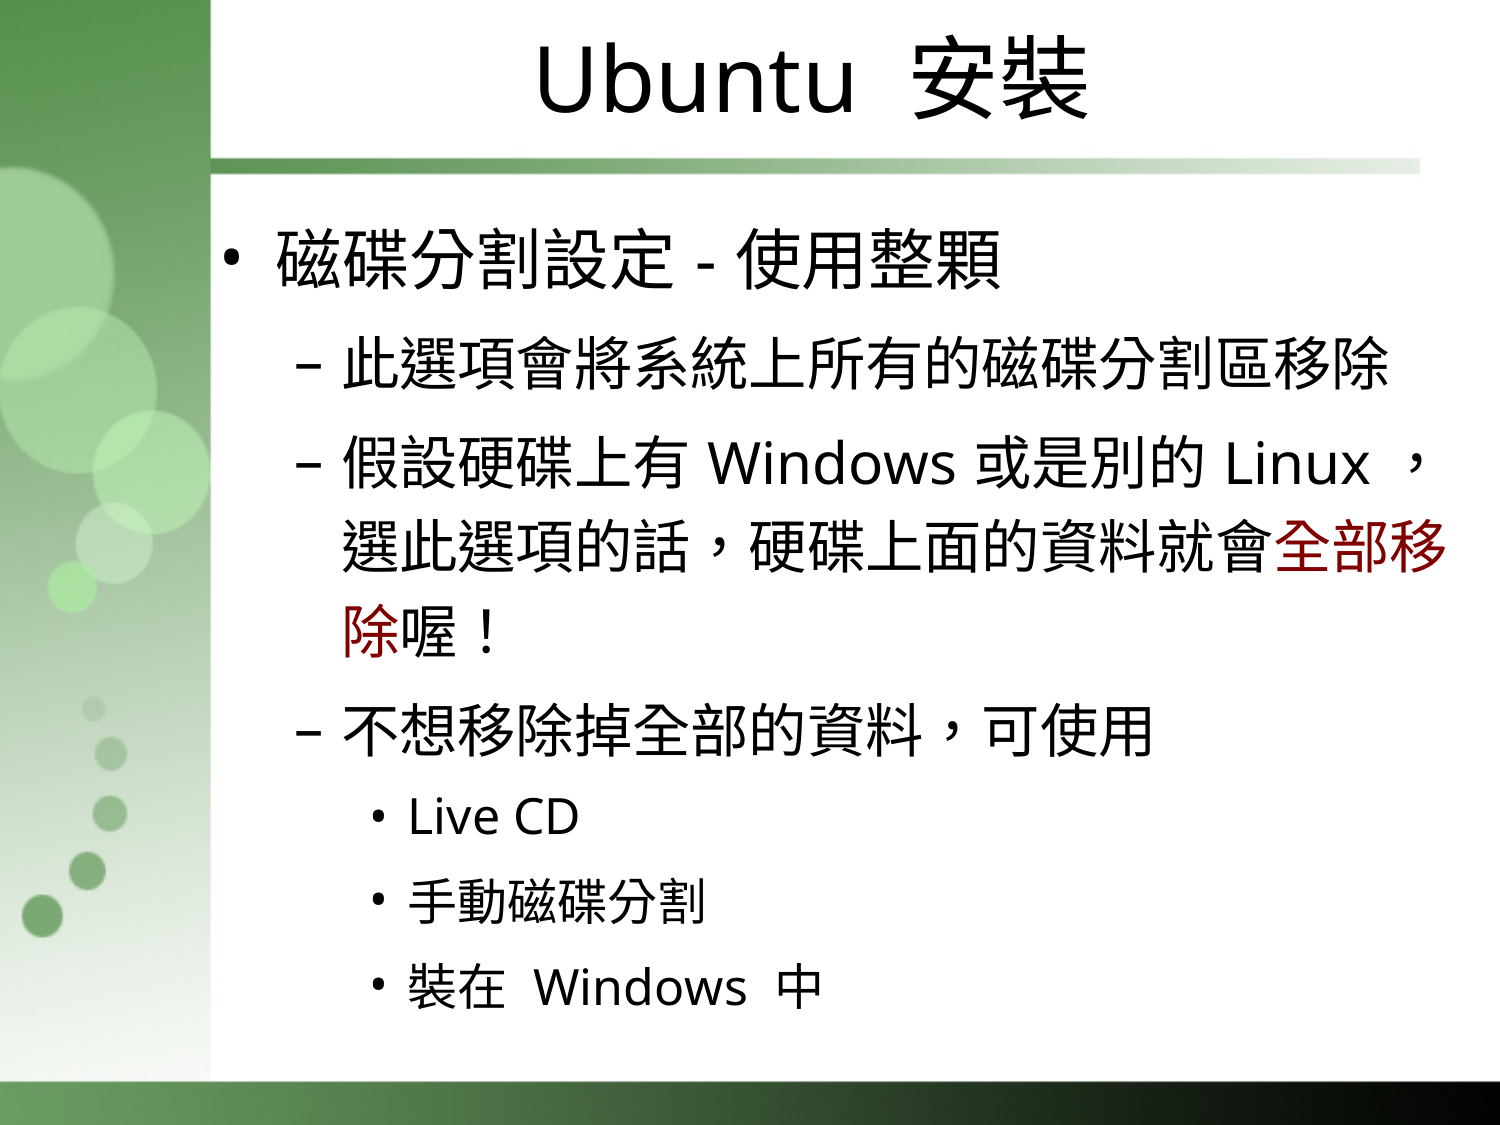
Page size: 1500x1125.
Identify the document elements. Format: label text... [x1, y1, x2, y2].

list 磁碟分割設定-使用整顆 此選項會將系統上所有的磁碟分割區移除 假設硬碟上有Windows或是別的Linux，選此選項的話，硬碟上面的資料就會全部移除喔！ 不想移除掉全部的資料，可使用 Live CD 手動磁碟分割 裝在 Windows 中 [220, 206, 1483, 851]
picture [0, 0, 1500, 1125]
title Ubuntu 安裝 [248, 30, 1376, 148]
